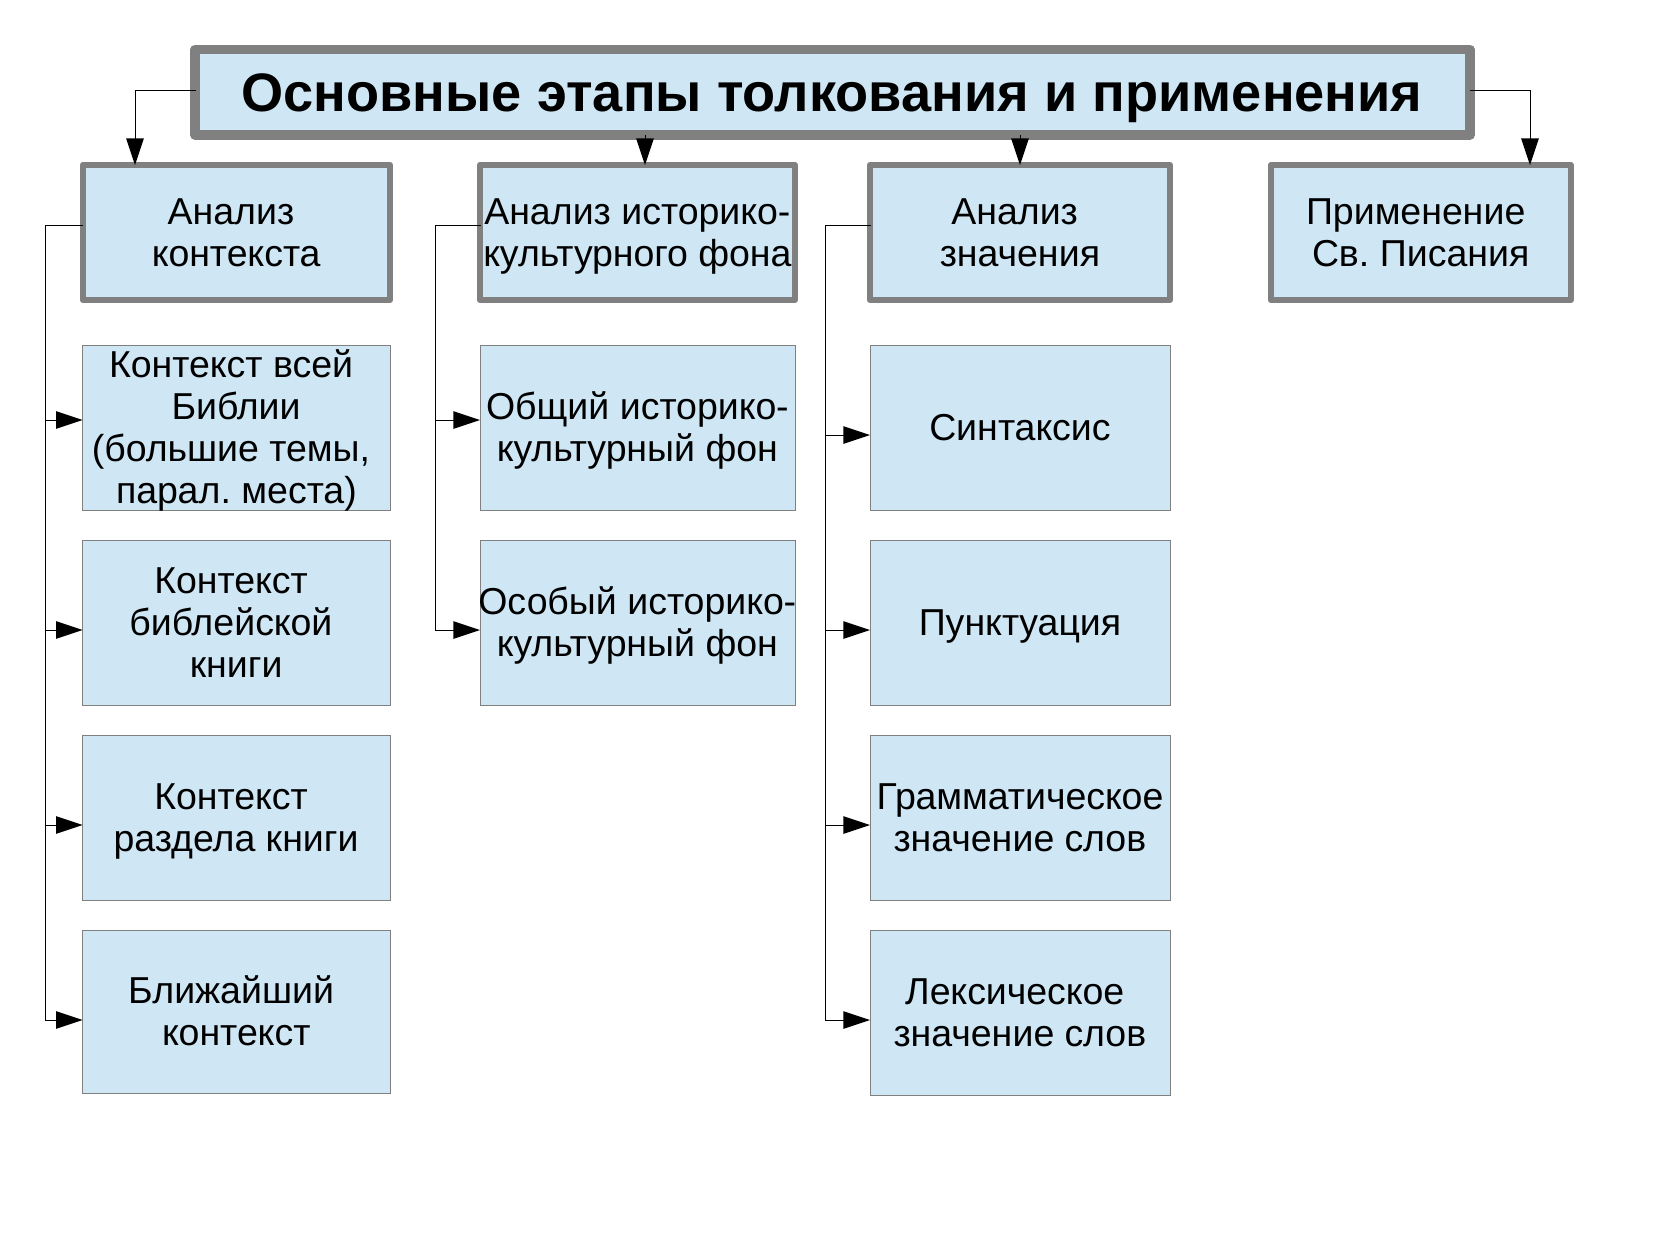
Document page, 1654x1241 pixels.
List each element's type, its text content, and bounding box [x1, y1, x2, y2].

text_box Анализ контекста [82, 165, 391, 301]
text_box Анализ историко- культурного фона [480, 165, 796, 301]
text_box Лексическое значение слов [870, 930, 1171, 1096]
text_box Ближайший контекст [82, 930, 391, 1094]
text_box Контекст библейской книги [82, 540, 391, 706]
text_box Основные этапы толкования и применения [195, 49, 1471, 136]
text_box Анализ значения [870, 165, 1171, 301]
text_box Особый историко- культурный фон [480, 540, 796, 706]
text_box Контекст всей Библии (большие темы, парал. места) [82, 345, 391, 511]
text_box Пунктуация [870, 540, 1171, 706]
text_box Синтаксис [870, 345, 1171, 511]
text_box Общий историко- культурный фон [480, 345, 796, 511]
text_box Применение Св. Писания [1270, 165, 1571, 301]
text_box Контекст раздела книги [82, 735, 391, 901]
text_box Грамматическое значение слов [870, 735, 1171, 901]
